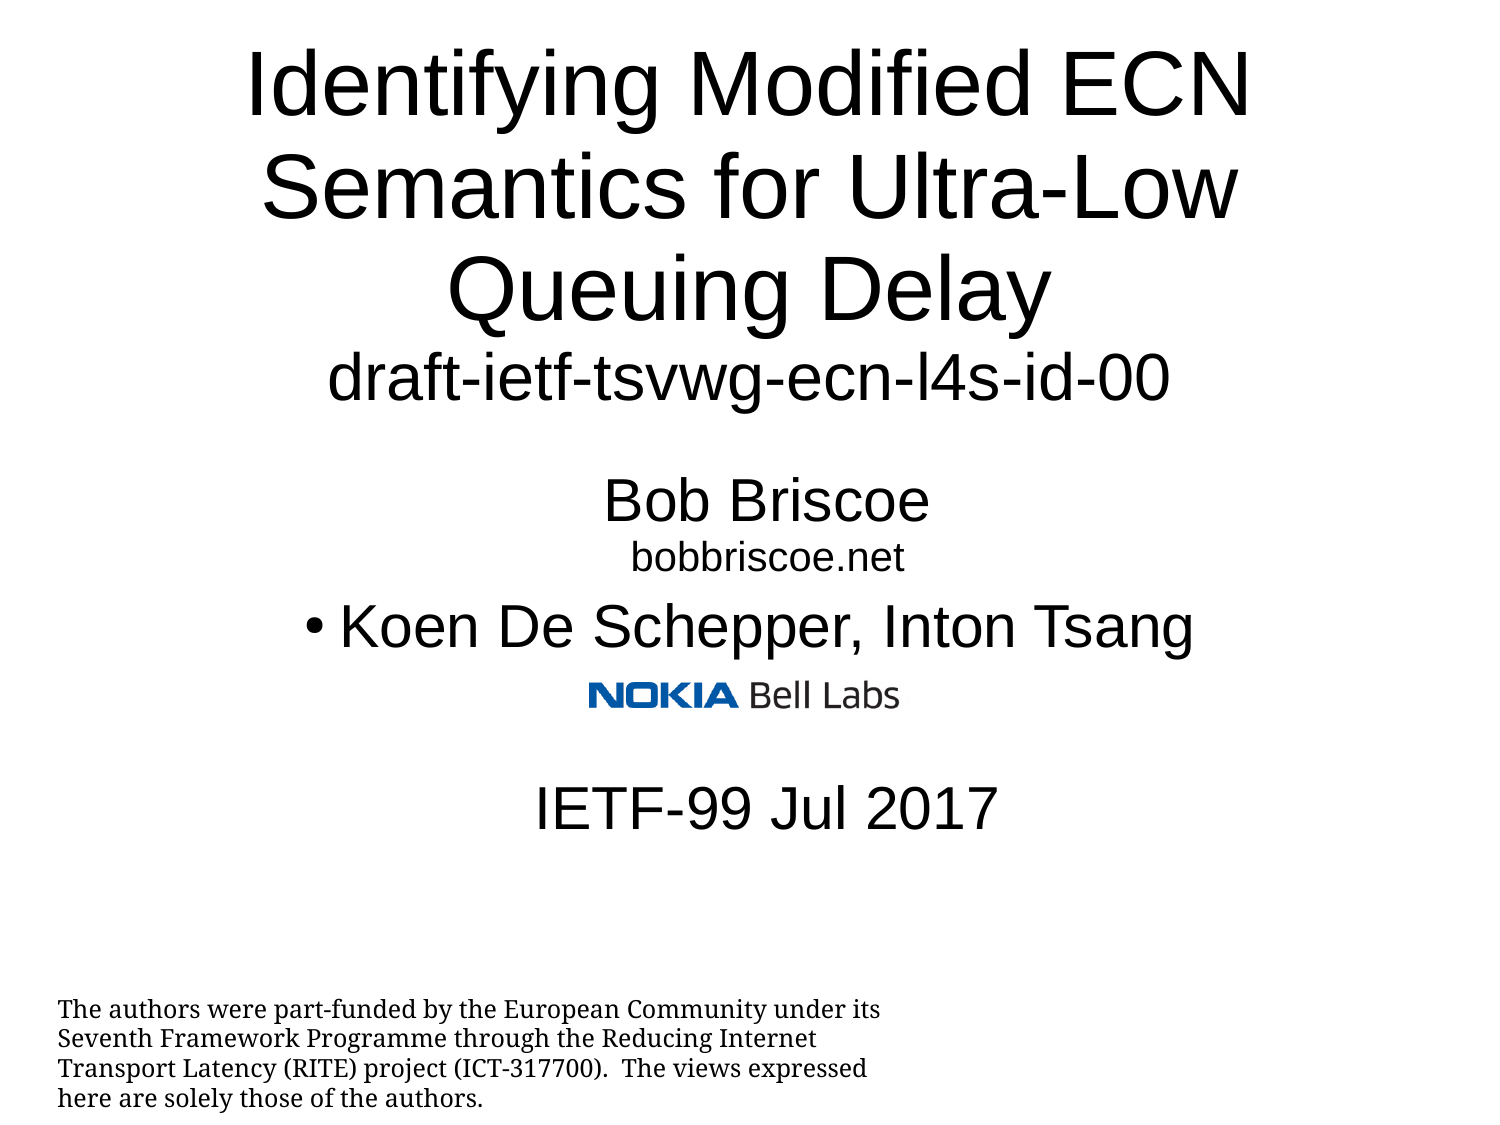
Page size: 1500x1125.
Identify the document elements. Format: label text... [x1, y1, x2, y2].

subtitle Bob Briscoe bobbriscoe.net Koen De Schepper, Inton Tsang Nokia Bell Labs IETF-99 Jul 2017 [75, 328, 1425, 981]
title Identifying Modified ECN Semantics for Ultra-Low Queuing Delay draft-ietf-tsvwg-ecn-l4s-id-00 [75, 33, 1425, 328]
picture [751, 675, 911, 716]
text_box The authors were part-funded by the European Community under its Seventh Framework Programme through the Reducing Internet Transport Latency (RITE) project (ICT-317700). The views expressed here are solely those of the authors. [42, 985, 900, 1121]
picture [589, 682, 739, 708]
